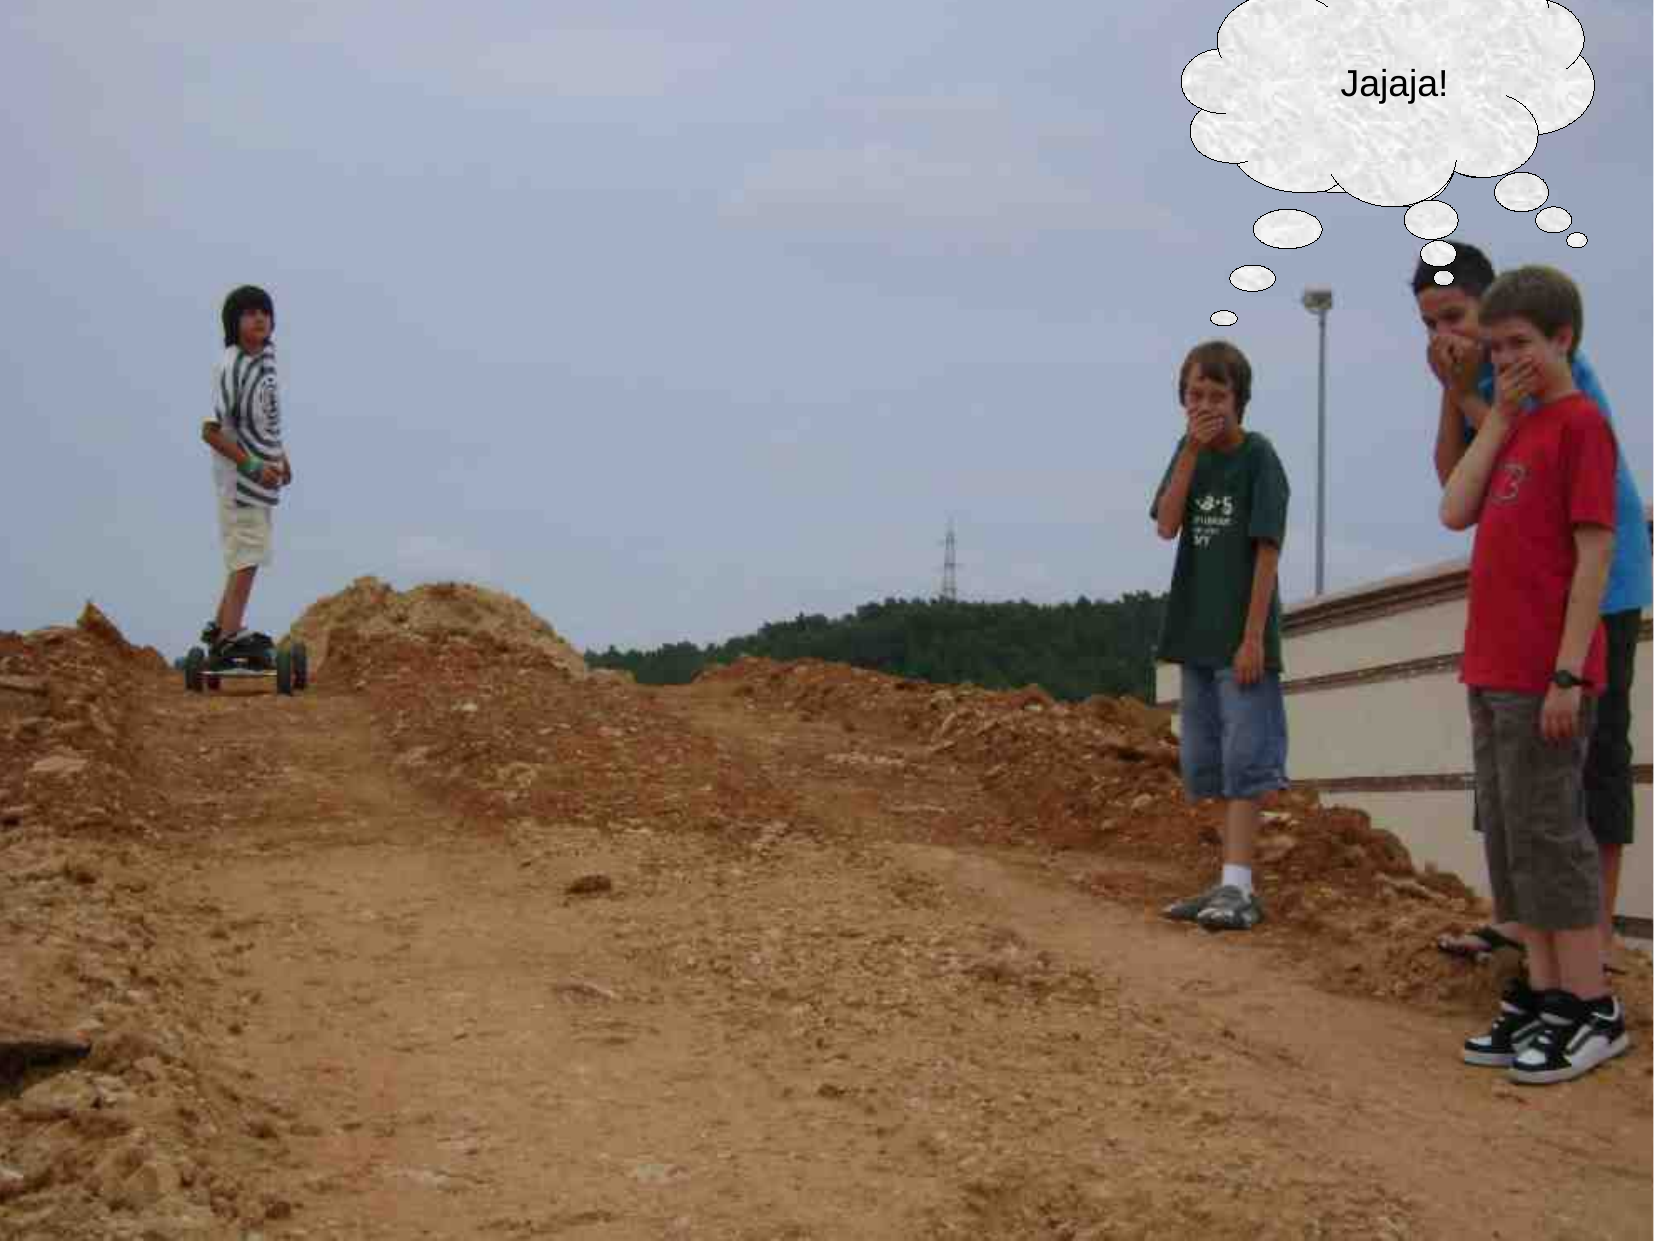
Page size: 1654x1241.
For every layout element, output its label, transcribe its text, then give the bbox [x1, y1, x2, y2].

text_box [1433, 270, 1455, 286]
text_box [1535, 206, 1572, 233]
text_box [1325, 185, 1346, 193]
text_box Jajaja! [1210, 310, 1238, 326]
picture [0, 0, 1654, 1241]
text_box Jajaja! [1229, 265, 1276, 292]
text_box Jajaja! [1253, 209, 1323, 249]
text_box [1566, 232, 1588, 248]
text_box Jajaja! [1181, 0, 1595, 207]
text_box [1403, 173, 1459, 267]
text_box [1494, 172, 1549, 212]
